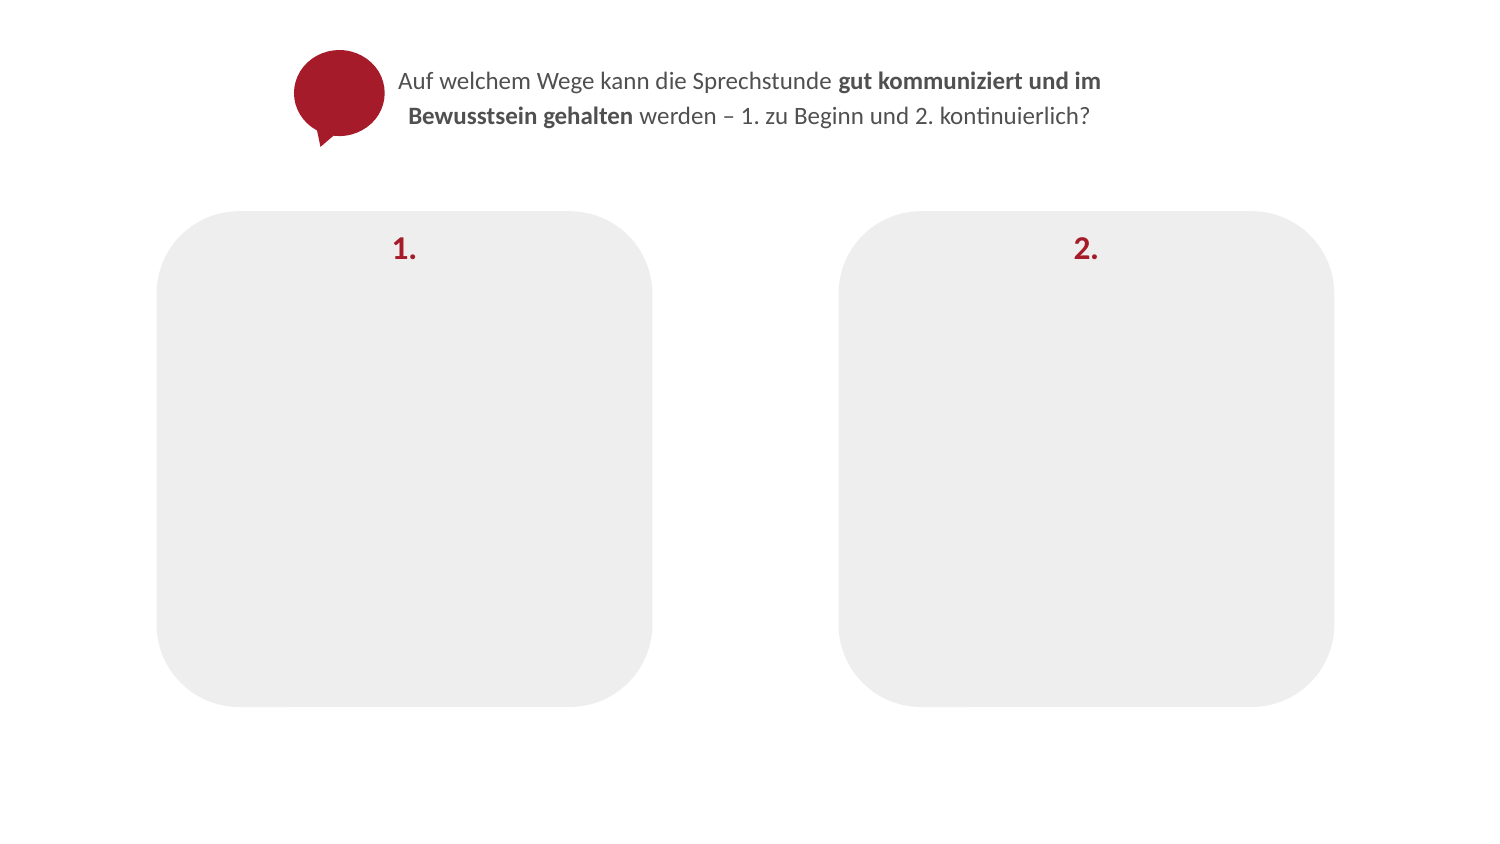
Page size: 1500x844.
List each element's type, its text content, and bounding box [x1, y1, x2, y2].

text_box 1. [364, 211, 445, 282]
text_box [293, 50, 385, 147]
text_box [156, 211, 653, 708]
text_box Auf welchem Wege kann die Sprechstunde gut kommuniziert und im Bewusstsein gehalten werden – 1. zu Beginn und 2. kontinuierlich? [350, 45, 1150, 145]
text_box 2. [1046, 211, 1127, 282]
text_box [838, 211, 1335, 708]
